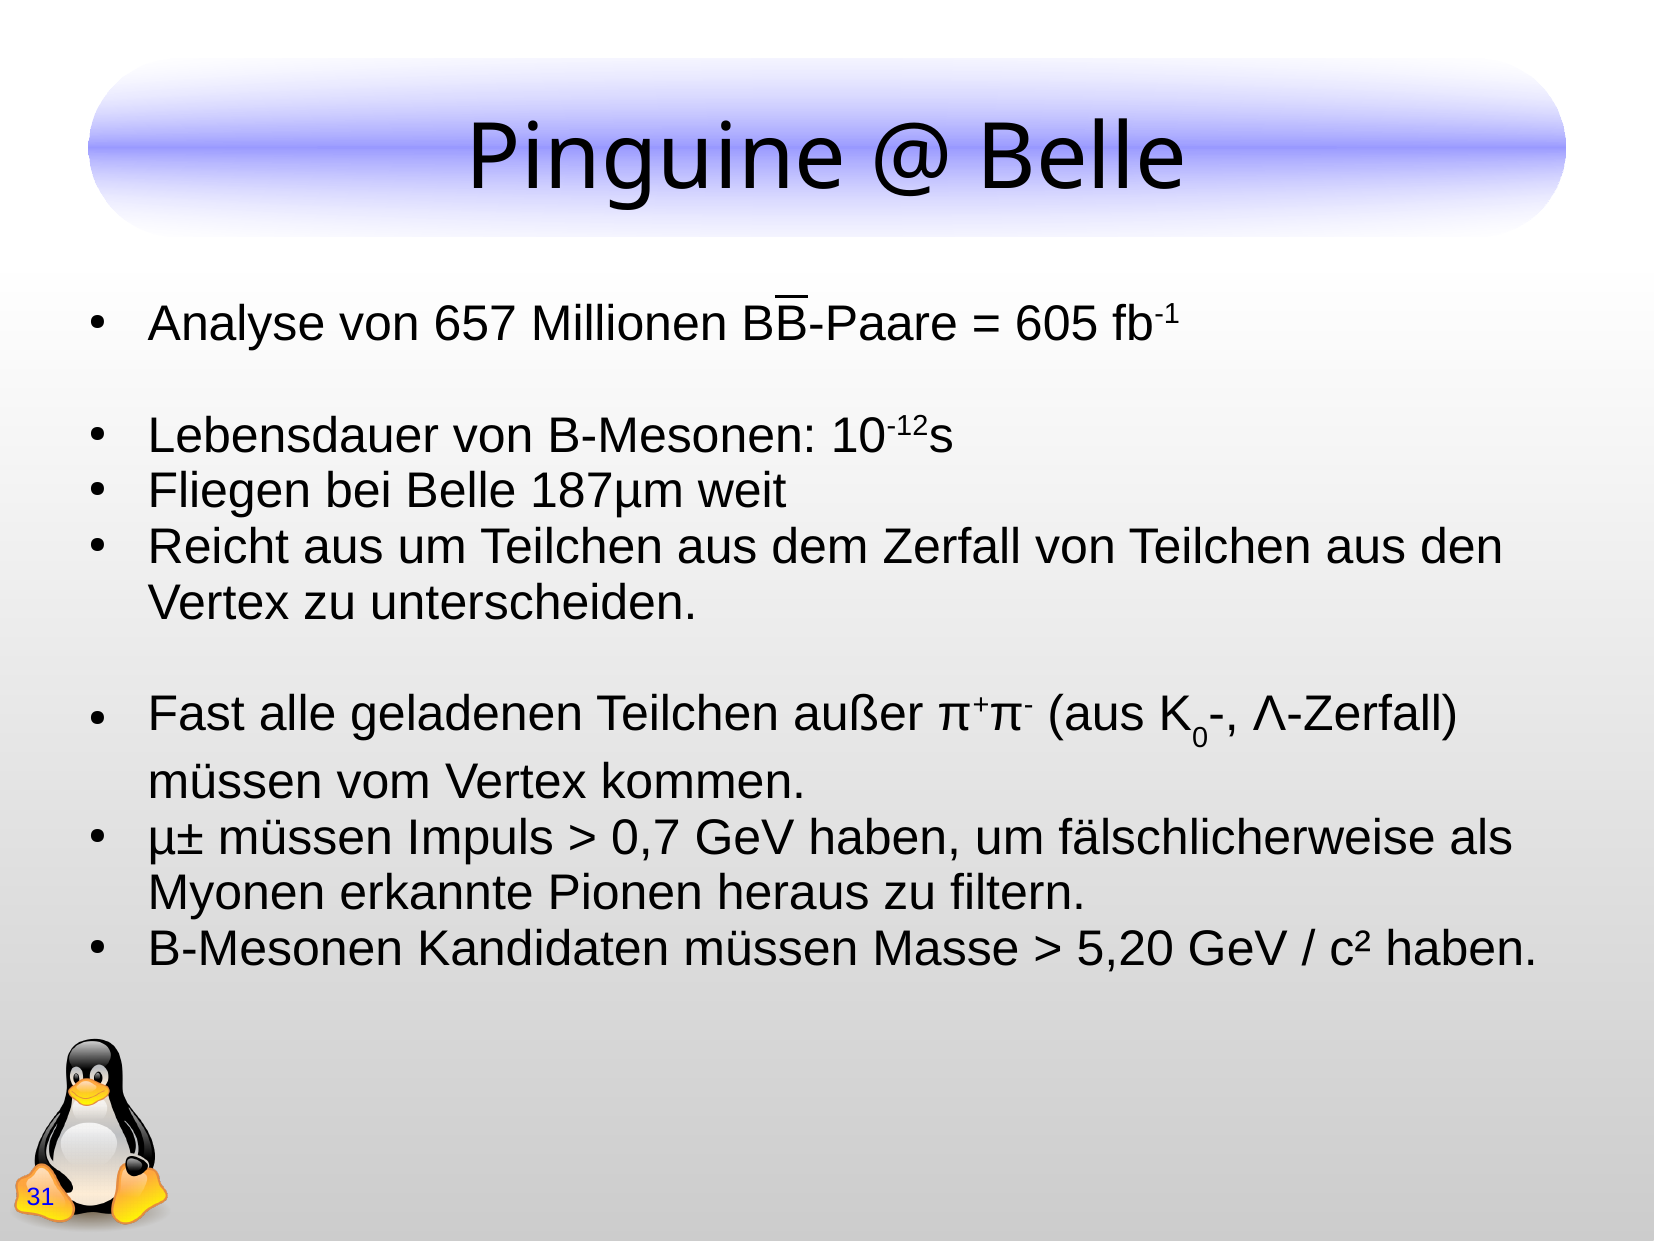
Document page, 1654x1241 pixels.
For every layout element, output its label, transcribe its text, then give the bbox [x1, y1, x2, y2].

title Pinguine @ Belle [82, 56, 1571, 250]
picture [2, 1030, 178, 1241]
text_box Analyse von 657 Millionen BB-Paare = 605 fb-1 Lebensdauer von B-Mesonen: 10-12s Fliegen bei Belle 187µm weit Reicht aus um Teilchen aus dem Zerfall von Teilchen aus den Vertex zu unterscheiden. Fast alle geladenen Teilchen außer π+π- (aus K0-, Λ-Zerfall) müssen vom Vertex kommen. µ± müssen Impuls > 0,7 GeV haben, um fälschlicherweise als Myonen erkannte Pionen heraus zu filtern. B-Mesonen Kandidaten müssen Masse > 5,20 GeV / c² haben. [88, 295, 1565, 1099]
